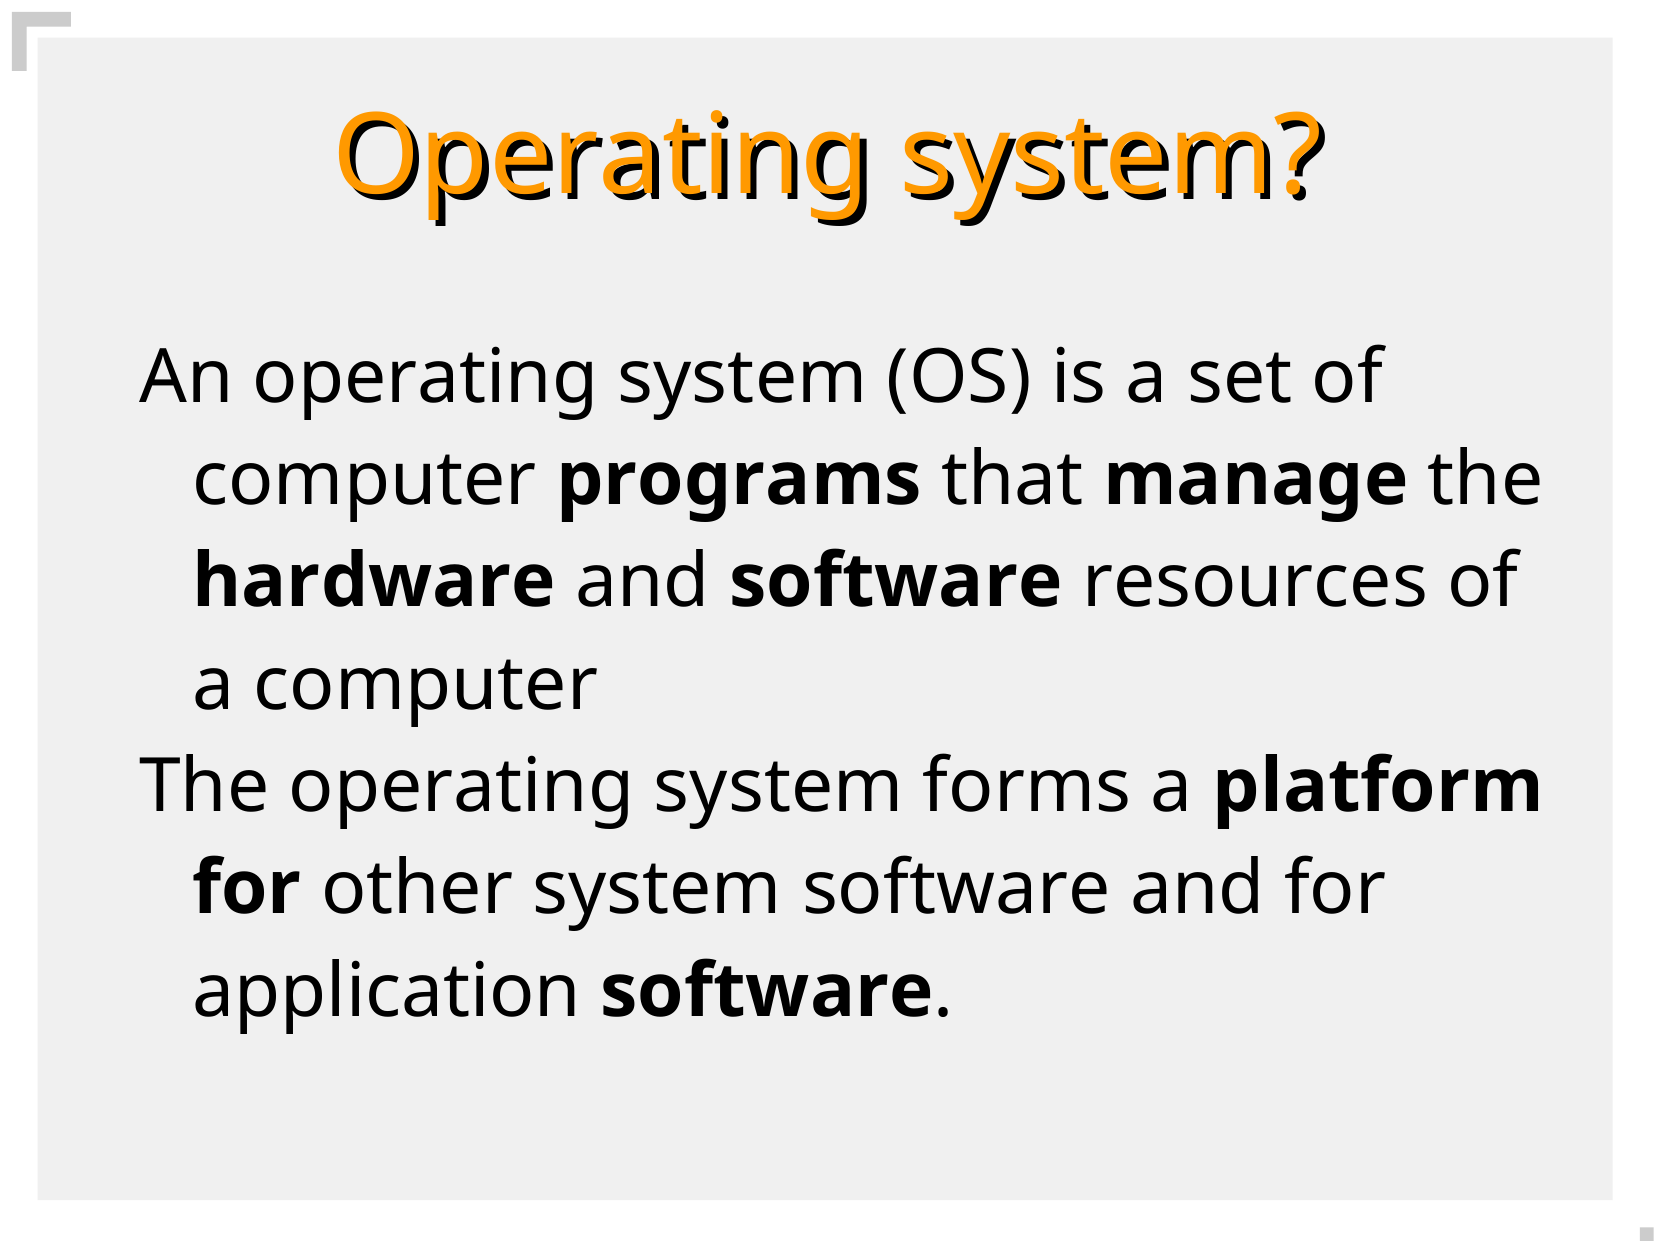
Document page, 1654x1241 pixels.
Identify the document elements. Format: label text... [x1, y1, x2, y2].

title Operating system? [121, 46, 1534, 254]
list An operating system (OS) is a set of computer programs that manage the hardware and software resources of a computer The operating system forms a platform for other system software and for application software. [121, 322, 1561, 1132]
